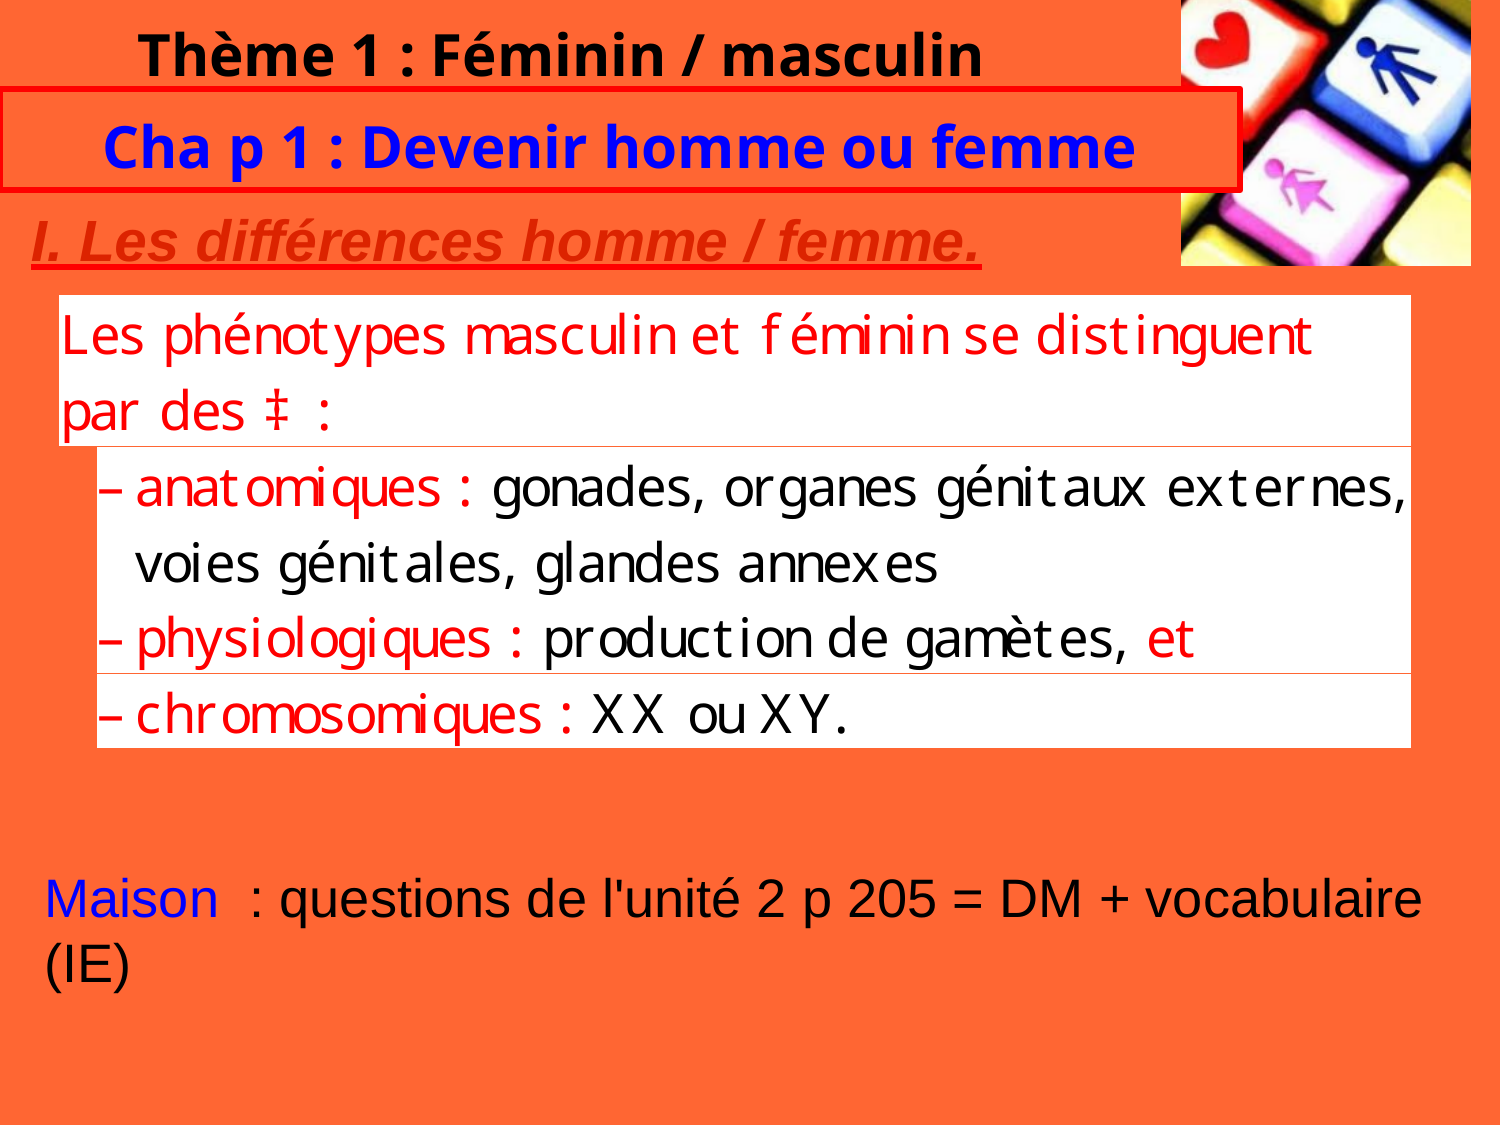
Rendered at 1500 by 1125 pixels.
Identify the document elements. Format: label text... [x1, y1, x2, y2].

text_box Cha p 1 : Devenir homme ou femme [0, 88, 1241, 191]
text_box Thème 1 : Féminin / masculin [0, 0, 1122, 88]
chart [29, 206, 1033, 273]
picture [1181, 0, 1471, 266]
text_box Maison : questions de l'unité 2 p 205 = DM + vocabulaire (IE) [29, 856, 1477, 1002]
chart [59, 295, 1413, 763]
